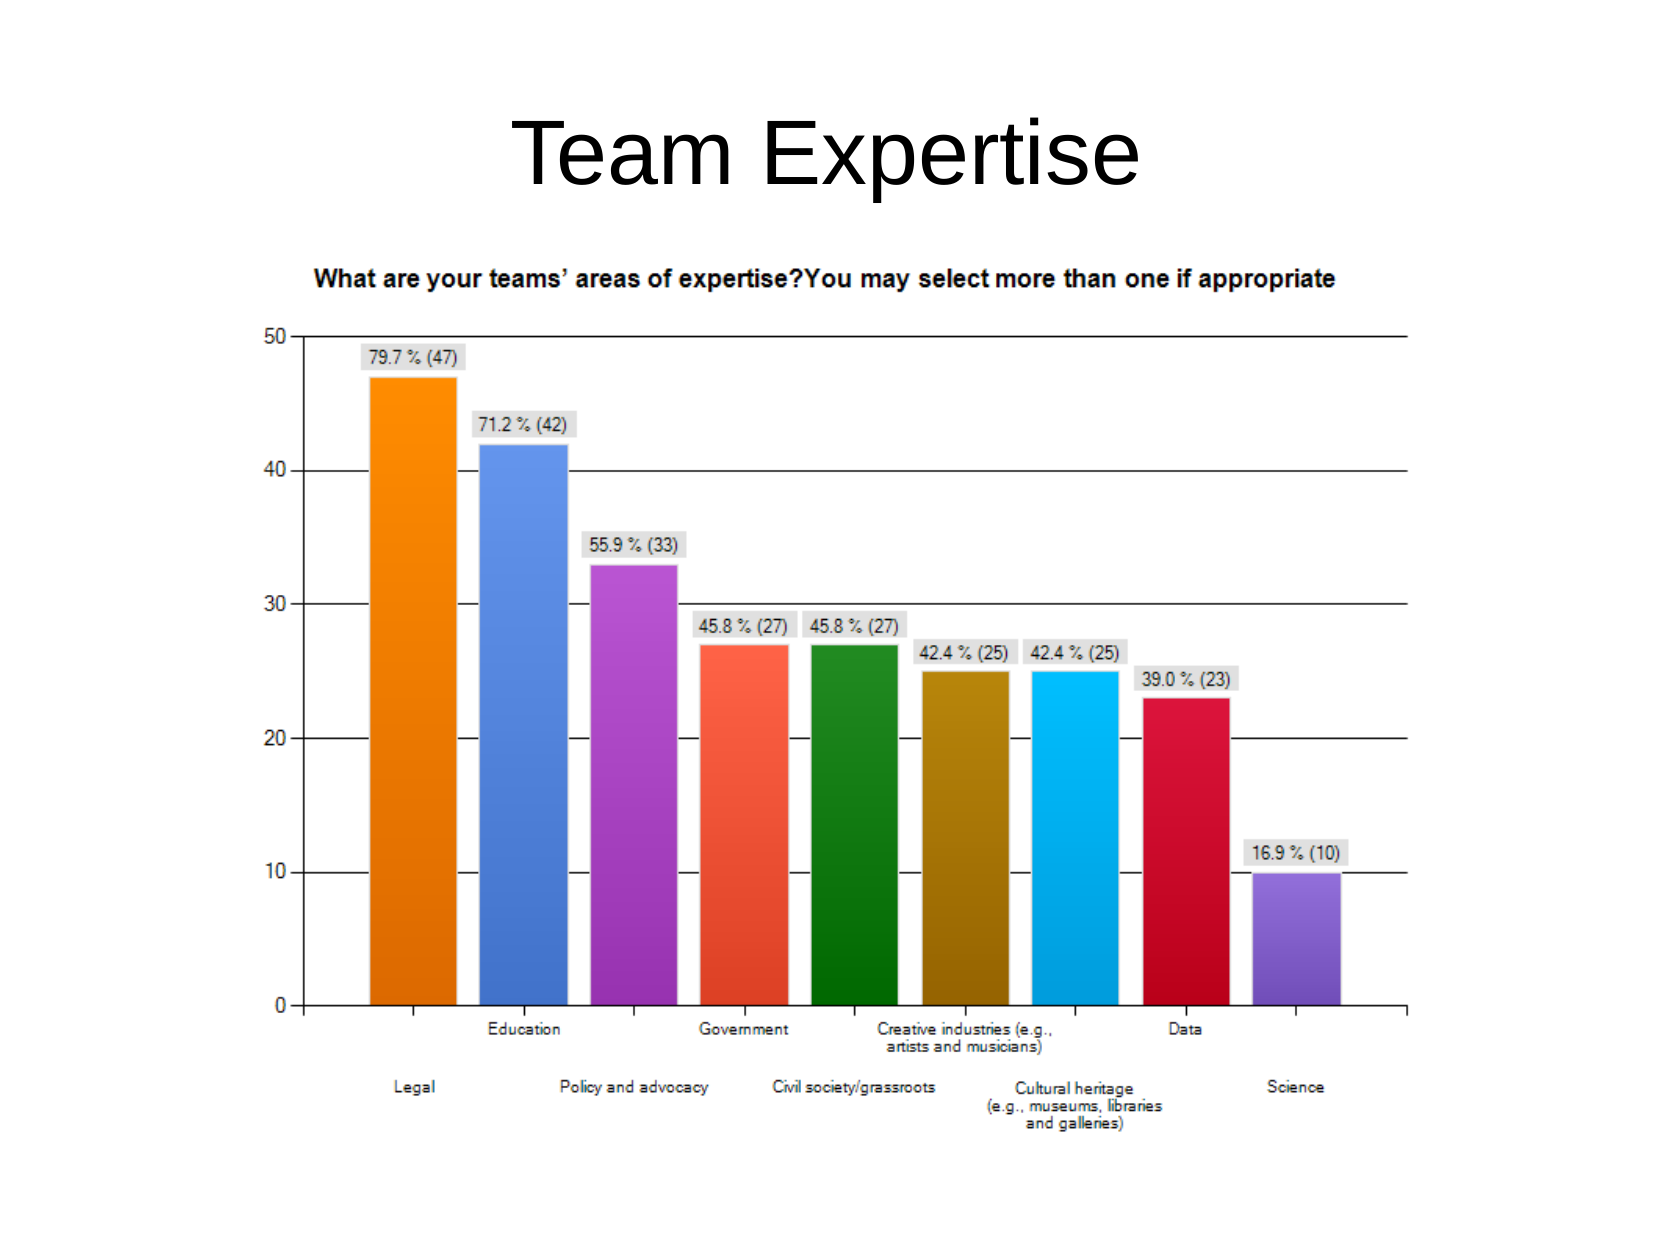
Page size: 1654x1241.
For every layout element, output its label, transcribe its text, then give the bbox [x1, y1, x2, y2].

picture [200, 236, 1452, 1175]
title Team Expertise [82, 49, 1571, 257]
